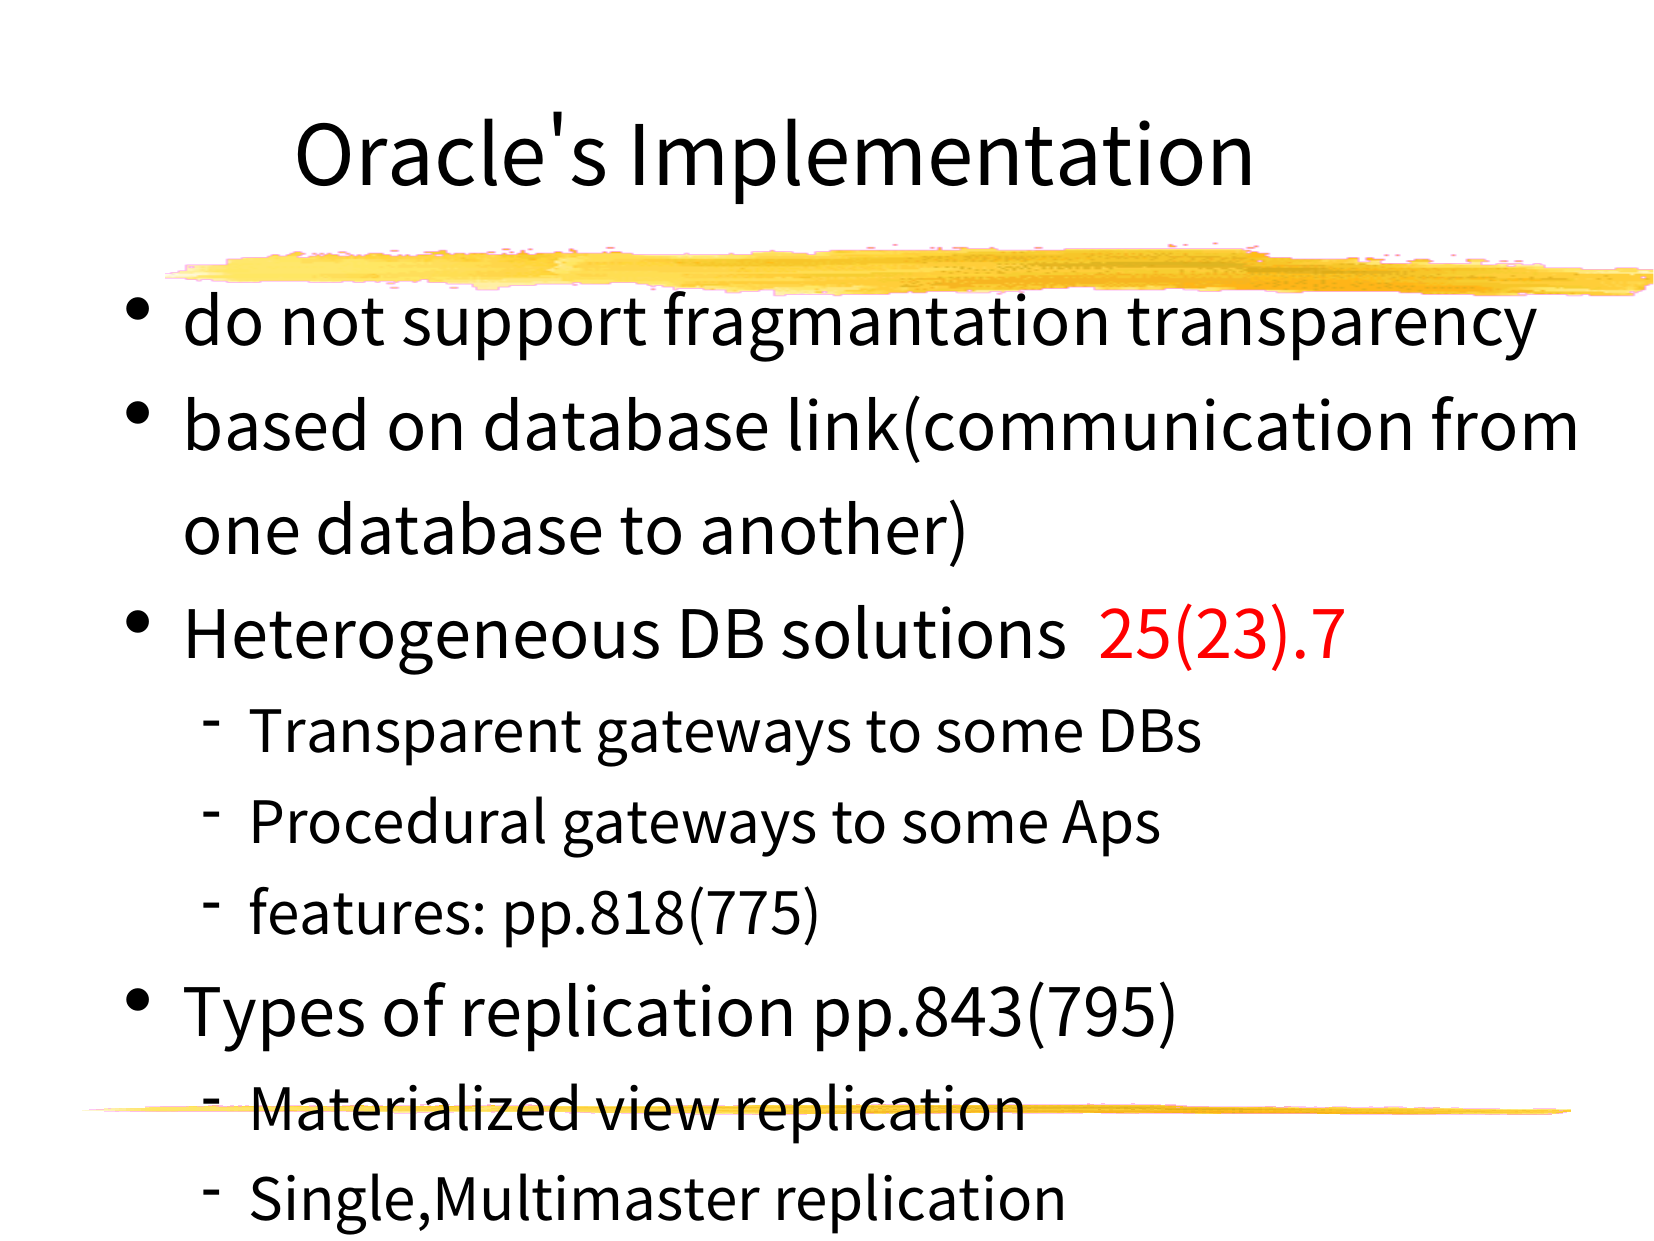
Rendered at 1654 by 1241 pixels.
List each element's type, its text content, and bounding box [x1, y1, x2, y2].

picture [165, 237, 1654, 308]
picture [82, 1102, 254, 1117]
title Oracle's Implementation [73, 39, 1479, 249]
list do not support fragmantation transparency based on database link(communication from one database to another) Heterogeneous DB solutions 25(23).7 Transparent gateways to some DBs Procedural gateways to some Aps features: pp.818(775) Types of replication pp.843(795) Materialized view replication Single,Multimaster replication Hybrid replication [126, 260, 1591, 1115]
